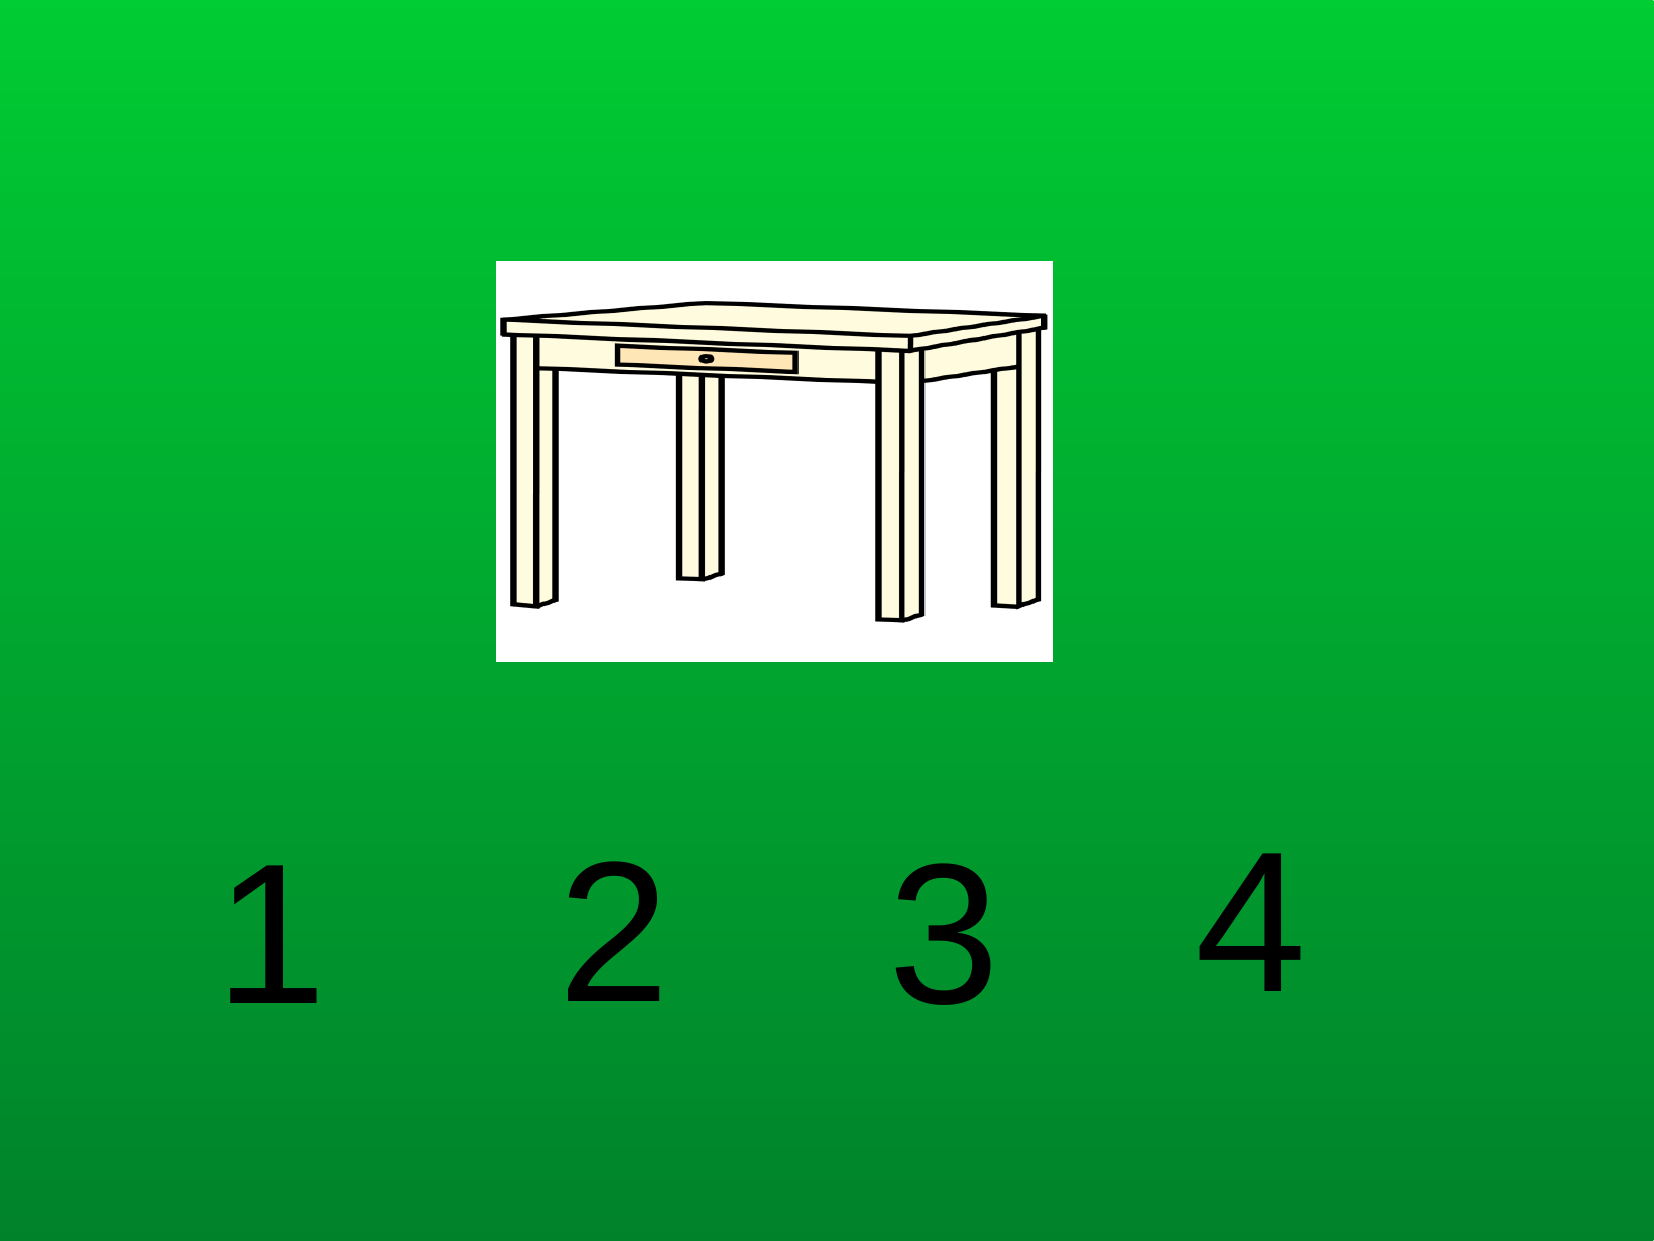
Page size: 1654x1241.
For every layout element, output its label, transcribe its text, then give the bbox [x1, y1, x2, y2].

text_box 3 [874, 814, 1111, 1054]
text_box 4 [1181, 803, 1418, 1042]
picture [496, 261, 1053, 662]
text_box 2 [543, 812, 780, 1052]
text_box 1 [200, 814, 438, 1054]
